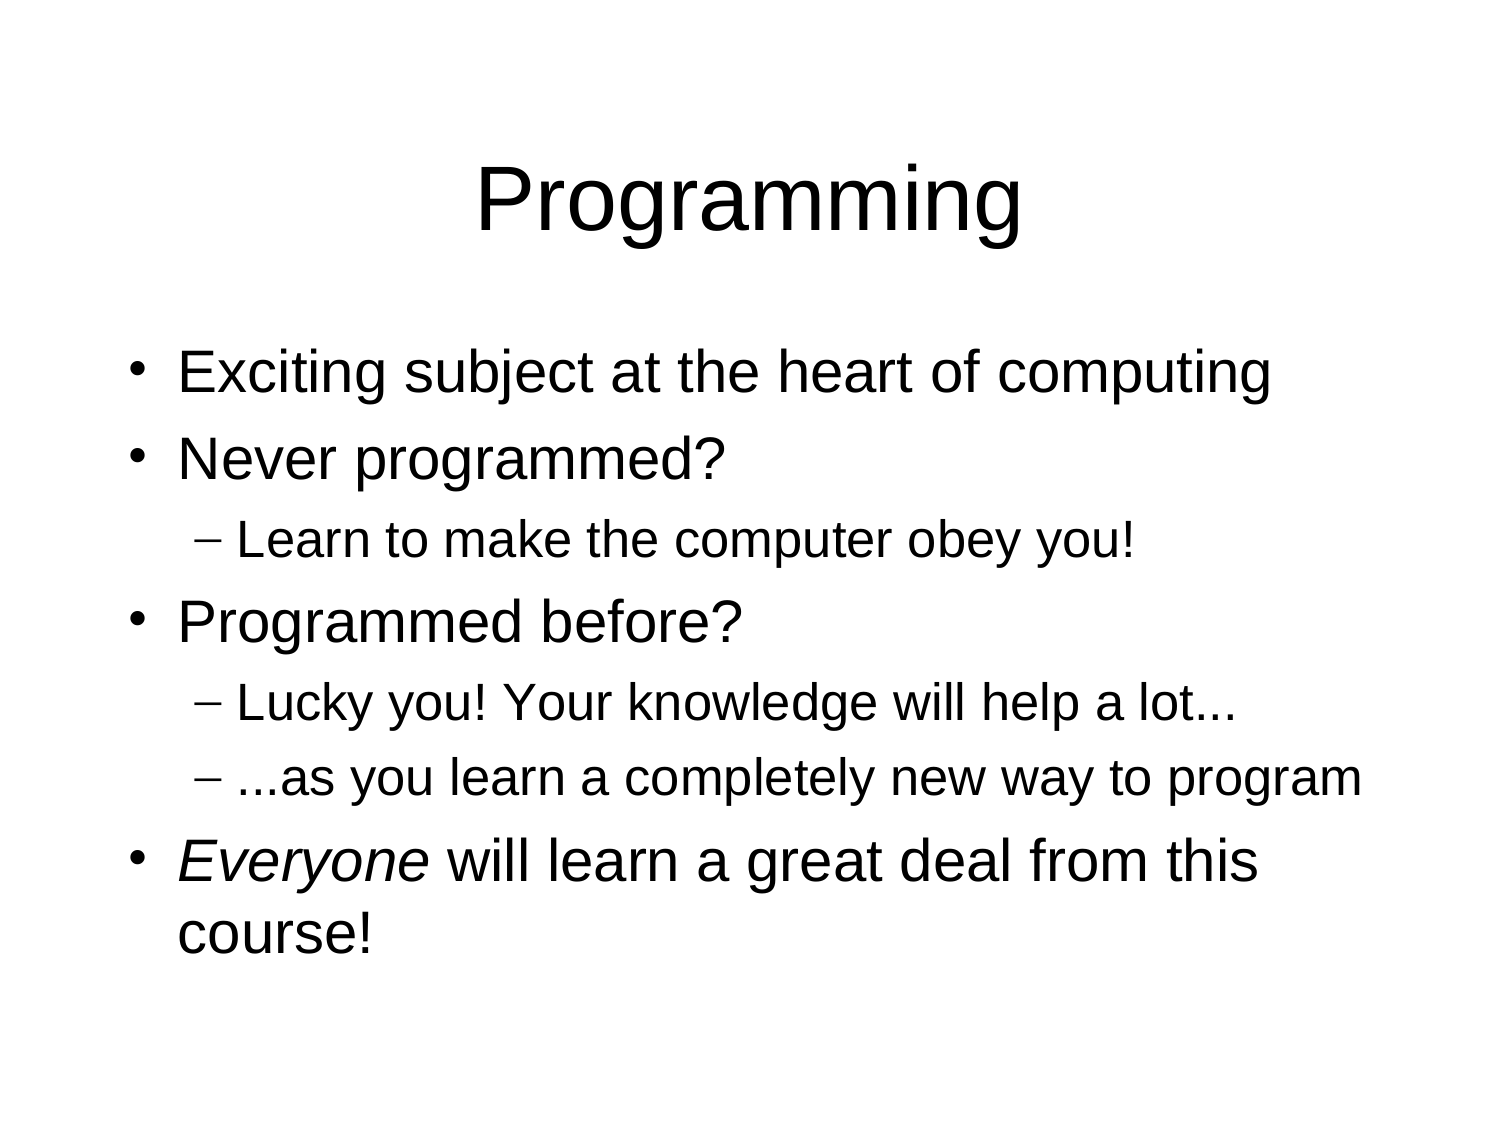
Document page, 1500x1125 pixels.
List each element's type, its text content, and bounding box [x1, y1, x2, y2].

list Exciting subject at the heart of computing Never programmed? Learn to make the computer obey you! Programmed before? Lucky you! Your knowledge will help a lot... ...as you learn a completely new way to program Everyone will learn a great deal from this course! [112, 324, 1388, 1000]
title Programming [112, 99, 1388, 288]
